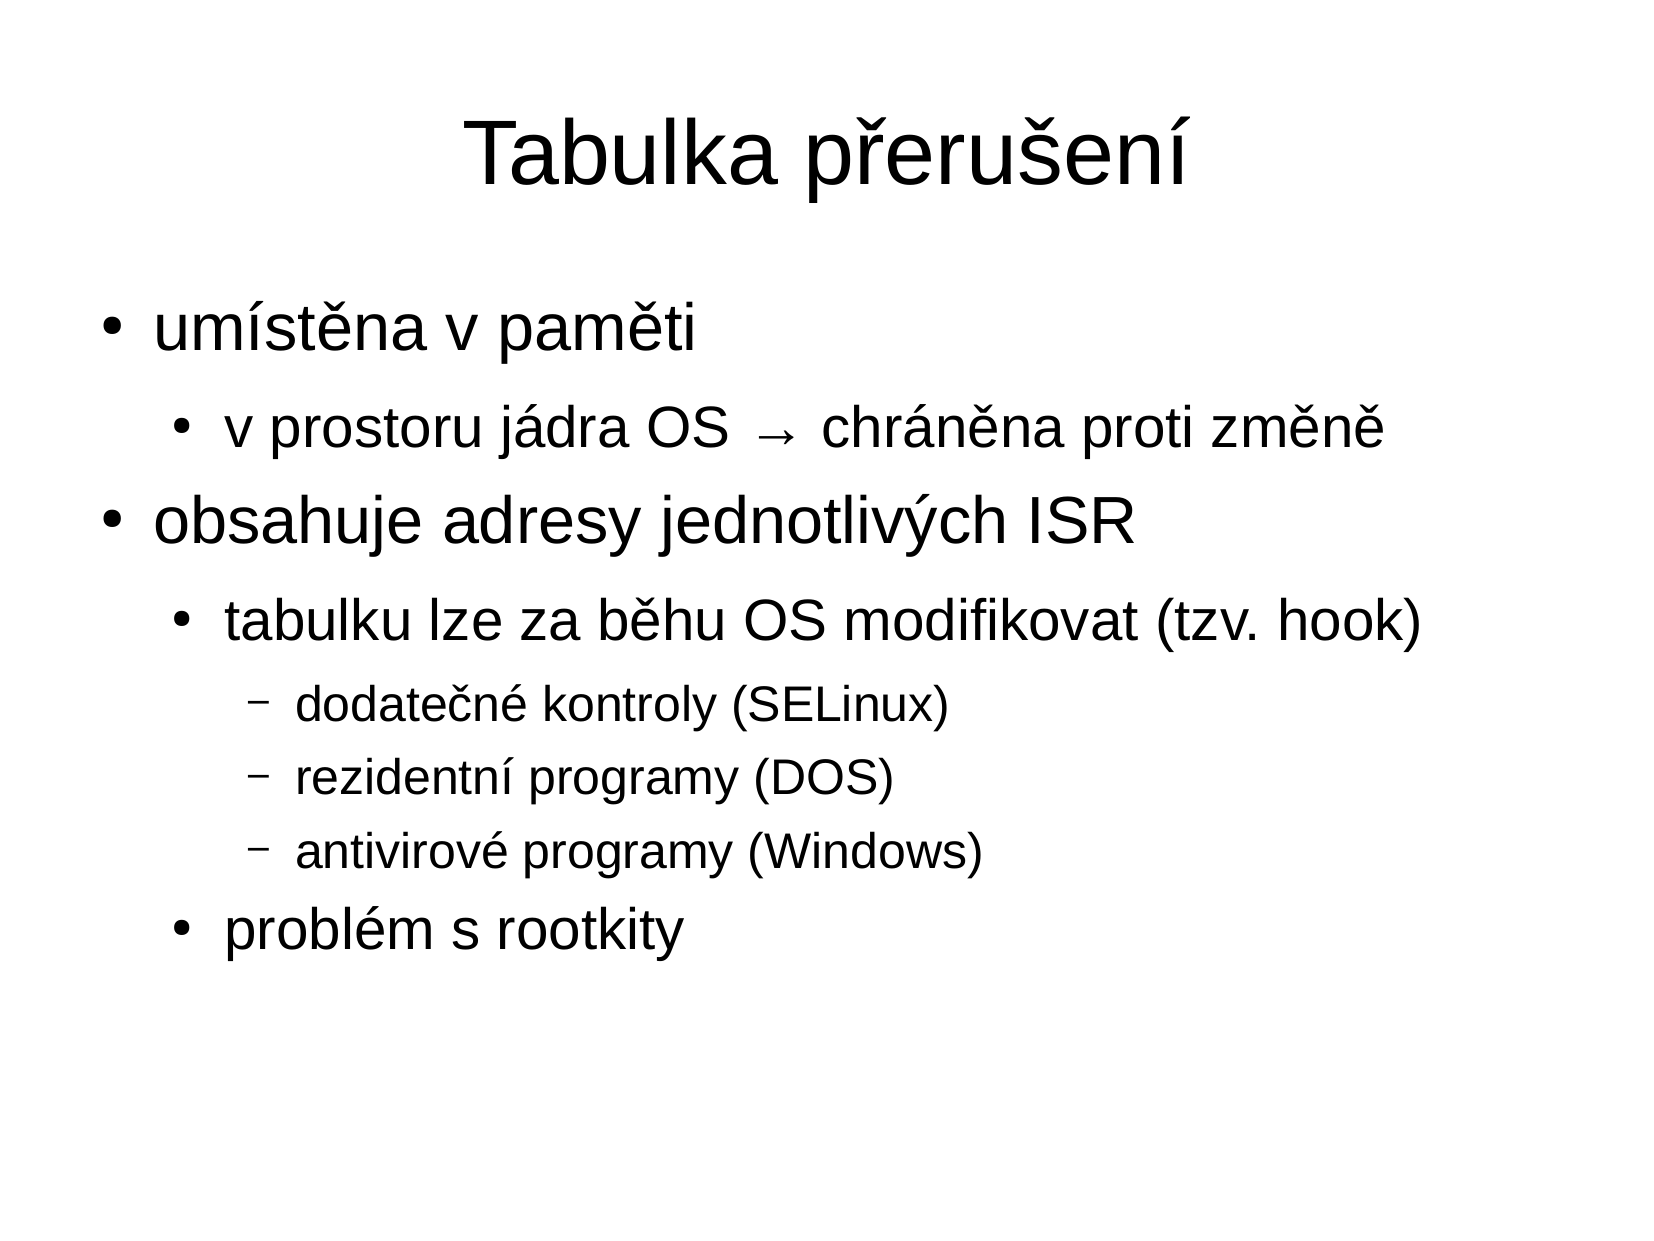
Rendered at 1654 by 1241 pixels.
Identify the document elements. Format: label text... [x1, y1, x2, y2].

title Tabulka přerušení [82, 56, 1571, 250]
list umístěna v paměti v prostoru jádra OS → chráněna proti změně obsahuje adresy jednotlivých ISR tabulku lze za běhu OS modifikovat (tzv. hook) dodatečné kontroly (SELinux) rezidentní programy (DOS) antivirové programy (Windows) problém s rootkity [82, 290, 1571, 1094]
